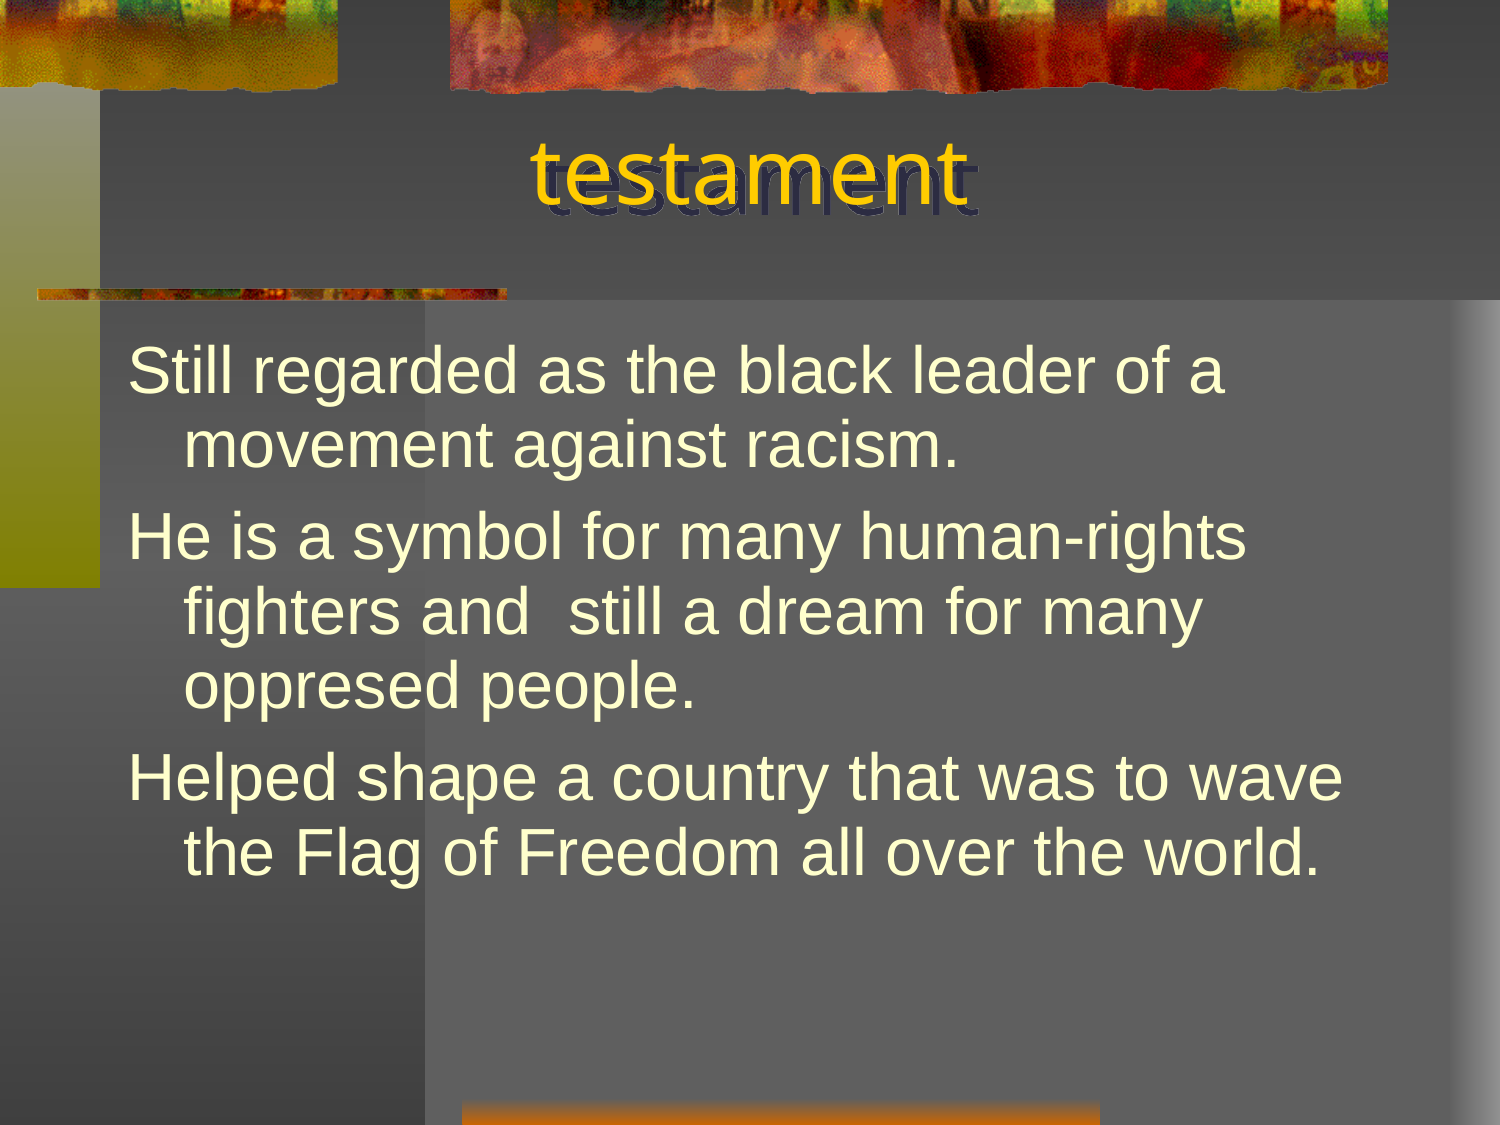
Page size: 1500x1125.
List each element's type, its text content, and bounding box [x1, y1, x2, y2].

list Still regarded as the black leader of a movement against racism. He is a symbol for many human-rights fighters and still a dream for many oppresed people. Helped shape a country that was to wave the Flag of Freedom all over the world. [112, 324, 1388, 1125]
picture [0, 0, 338, 94]
picture [450, 0, 1388, 74]
picture [37, 287, 507, 304]
title testament [112, 74, 1388, 263]
